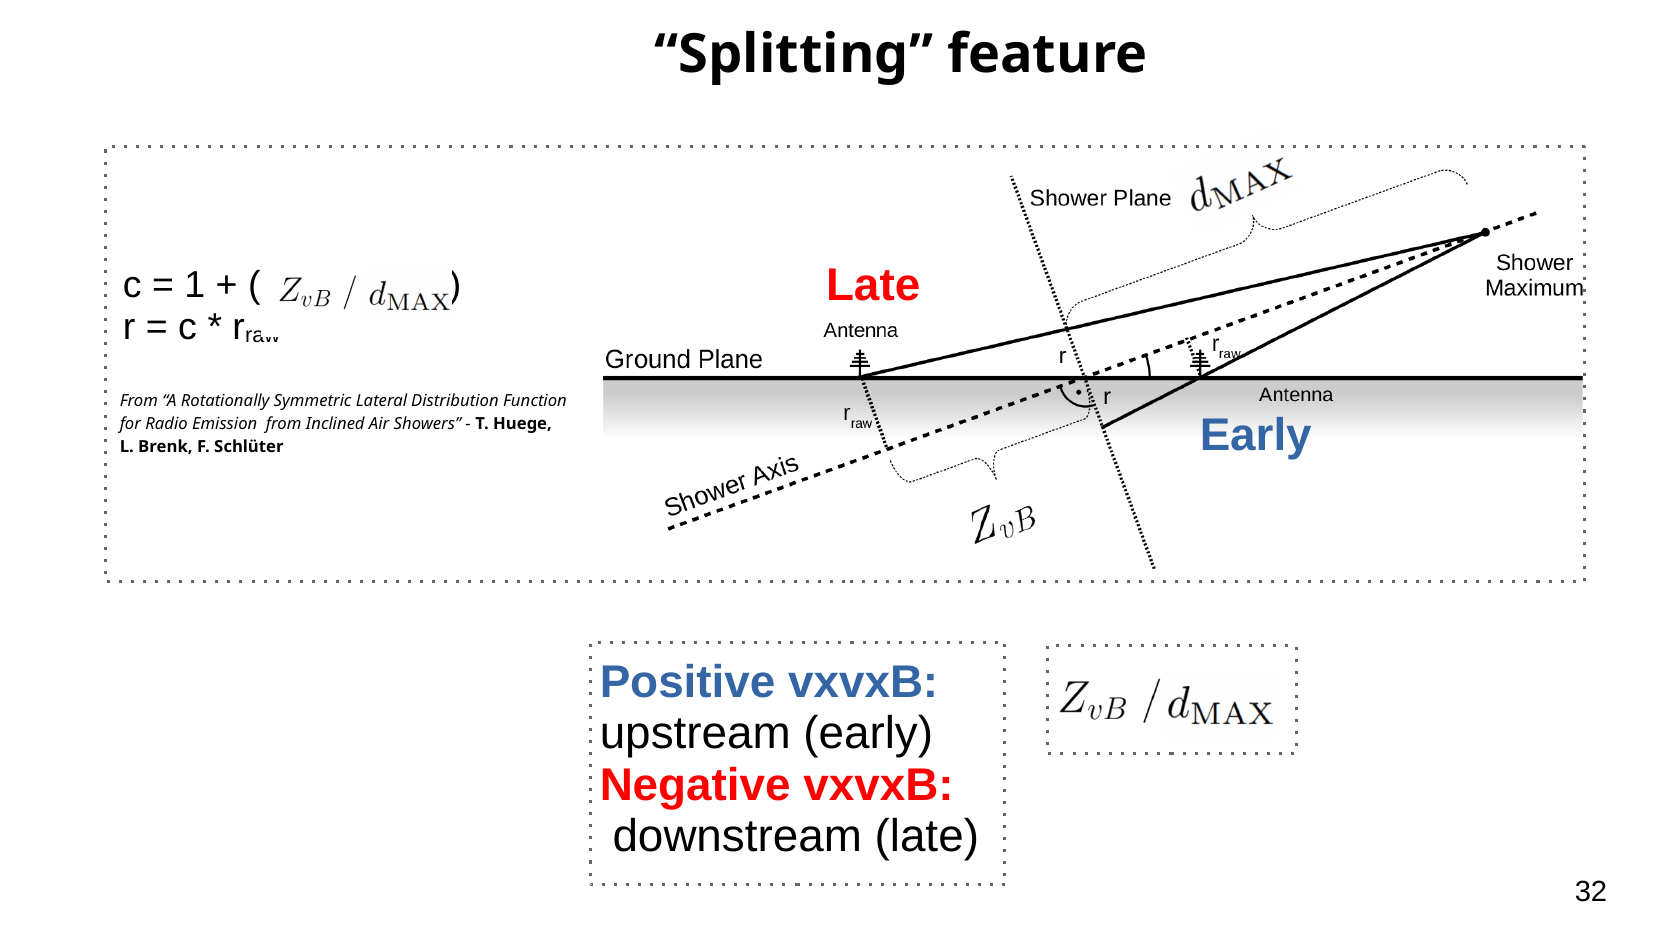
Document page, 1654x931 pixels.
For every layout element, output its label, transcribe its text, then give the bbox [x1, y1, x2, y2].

text_box Positive vxvxB: upstream (early) Negative vxvxB: downstream (late) [585, 648, 1554, 931]
text_box Late [811, 251, 948, 318]
picture [1035, 669, 1276, 760]
text_box c = 1 + ( ) r = c * rraw [108, 256, 478, 492]
text_box Early [1185, 401, 1340, 468]
text_box From “A Rotationally Symmetric Lateral Distribution Function for Radio Emission from Inclined Air Showers” - T. Huege, L. Brenk, F. Schlüter [105, 380, 586, 522]
text_box “Splitting” feature [639, 7, 1144, 98]
picture [587, 104, 1606, 603]
picture [260, 268, 358, 337]
picture [364, 268, 452, 322]
text_box <number> [1560, 867, 1654, 916]
